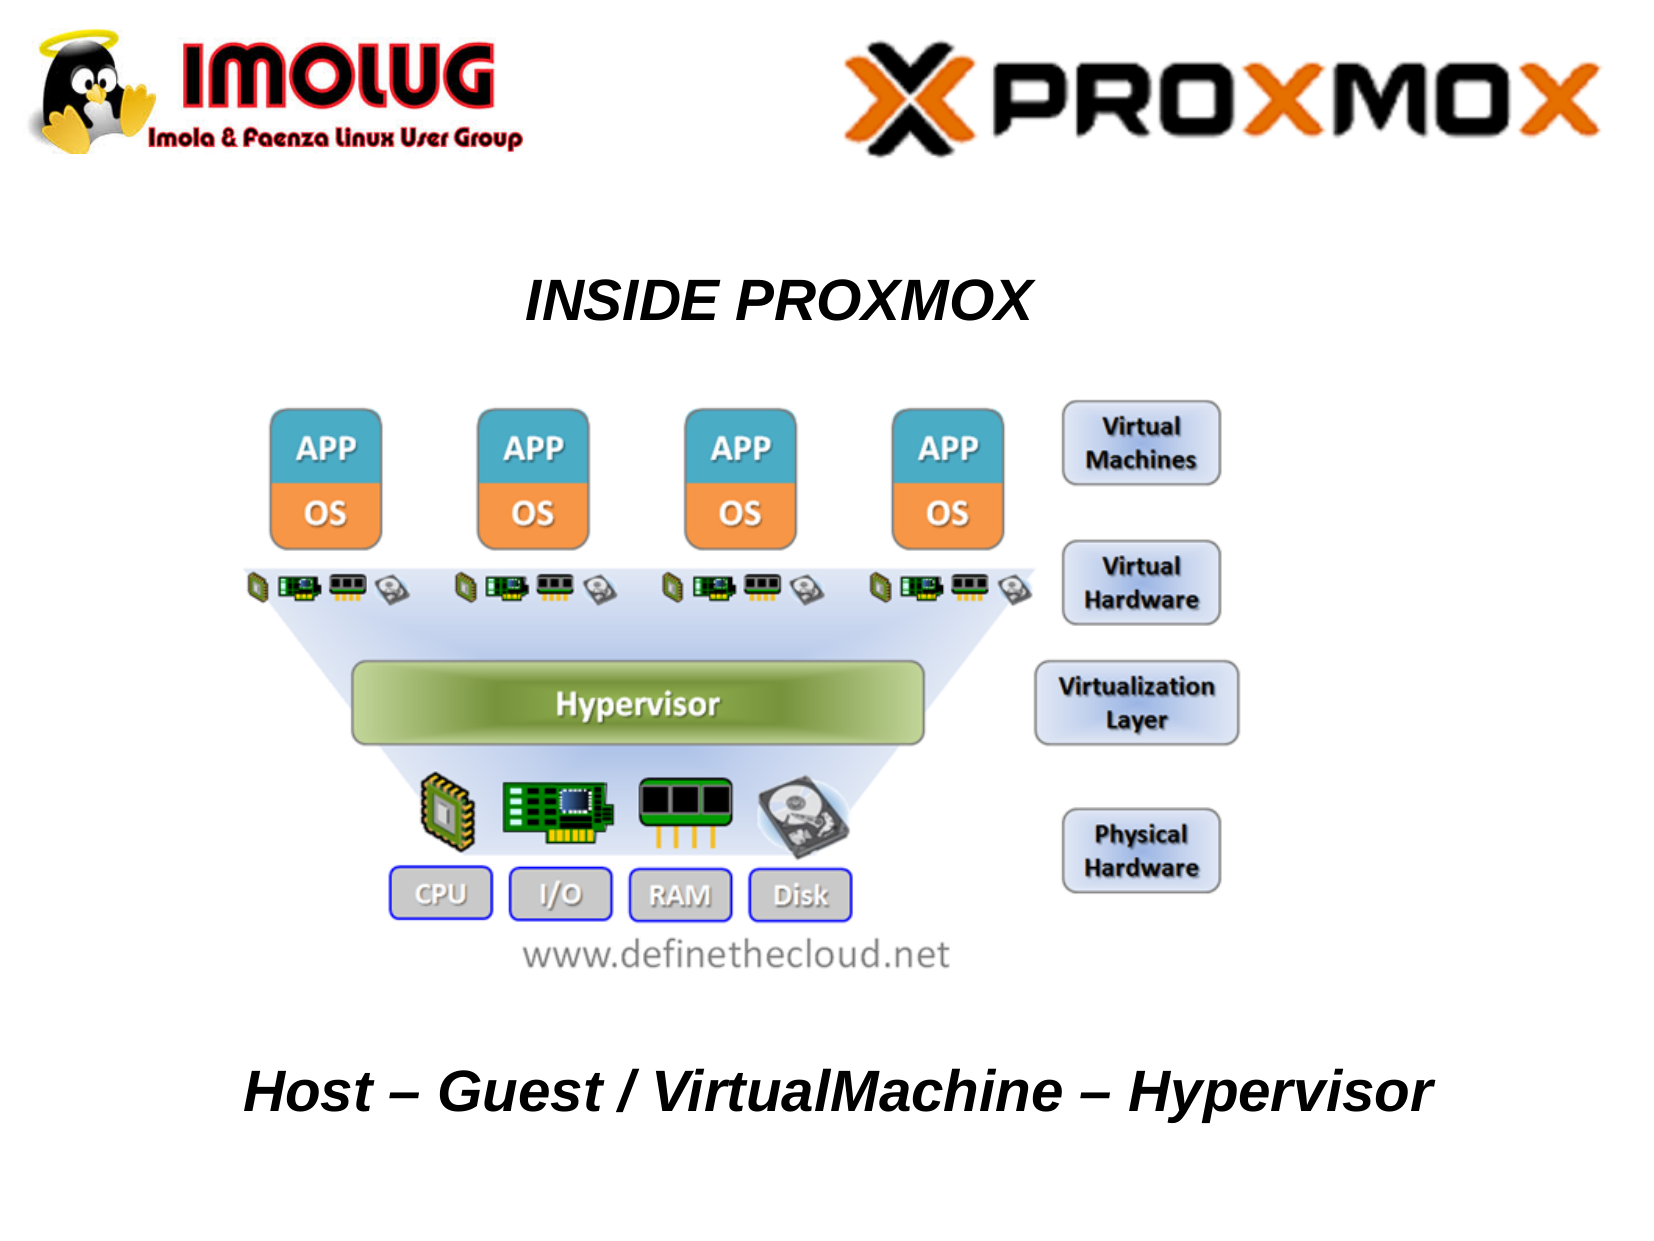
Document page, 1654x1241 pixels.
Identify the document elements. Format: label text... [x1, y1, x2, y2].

text_box Host – Guest / VirtualMachine – Hypervisor [206, 1051, 1471, 1132]
picture [23, 28, 523, 154]
text_box INSIDE PROXMOX [377, 259, 1182, 340]
picture [826, 35, 1631, 189]
picture [242, 399, 1242, 986]
